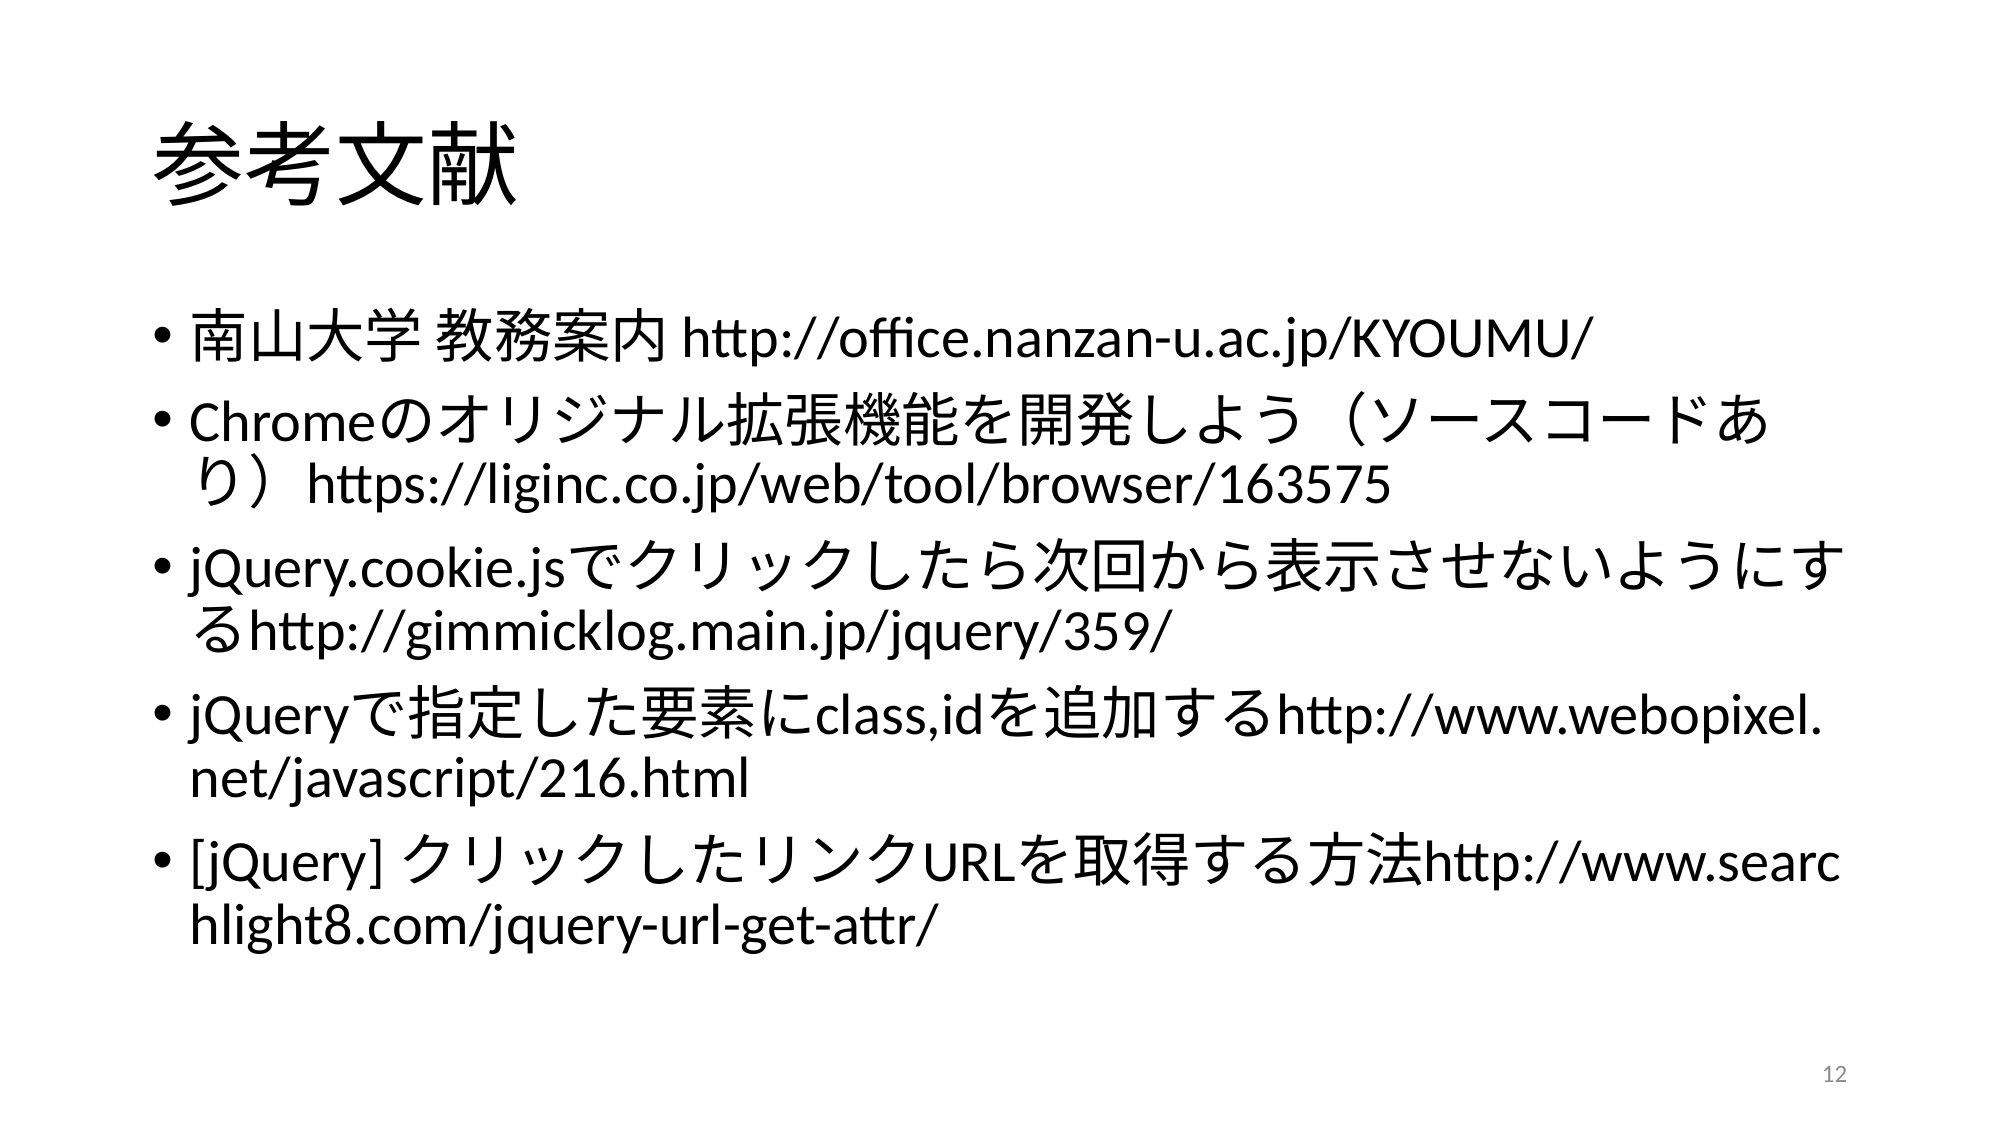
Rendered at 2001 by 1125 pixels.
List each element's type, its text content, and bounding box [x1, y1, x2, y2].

title 参考文献 [137, 59, 1863, 278]
list 南山大学 教務案内 http://office.nanzan-u.ac.jp/KYOUMU/ Chromeのオリジナル拡張機能を開発しよう（ソースコードあり）https://liginc.co.jp/web/tool/browser/163575 jQuery.cookie.jsでクリックしたら次回から表示させないようにするhttp://gimmicklog.main.jp/jquery/359/ jQueryで指定した要素にclass,idを追加するhttp://www.webopixel.net/javascript/216.html [jQuery] クリックしたリンクURLを取得する方法http://www.searchlight8.com/jquery-url-get-attr/ [137, 299, 1863, 1014]
